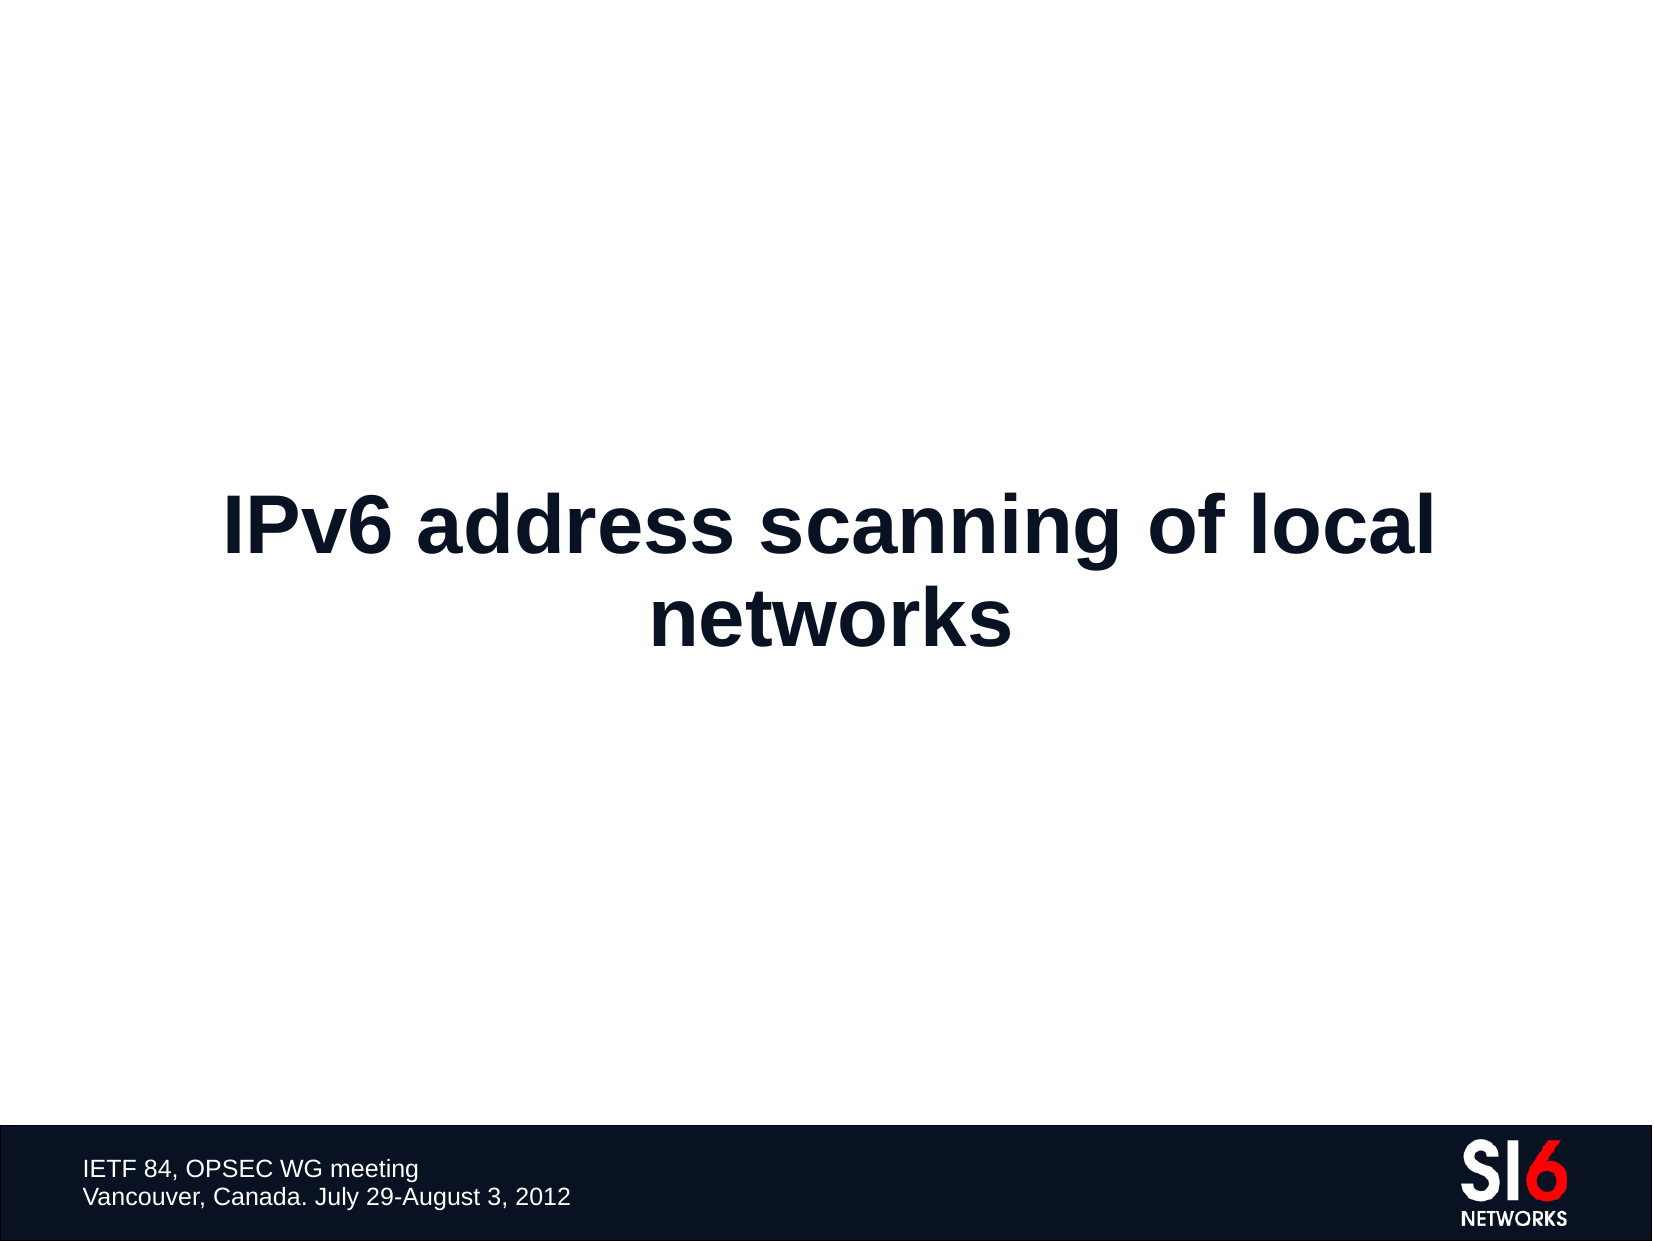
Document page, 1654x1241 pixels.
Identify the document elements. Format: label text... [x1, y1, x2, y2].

picture [1461, 1139, 1567, 1226]
title IPv6 address scanning of local networks [86, 467, 1576, 676]
